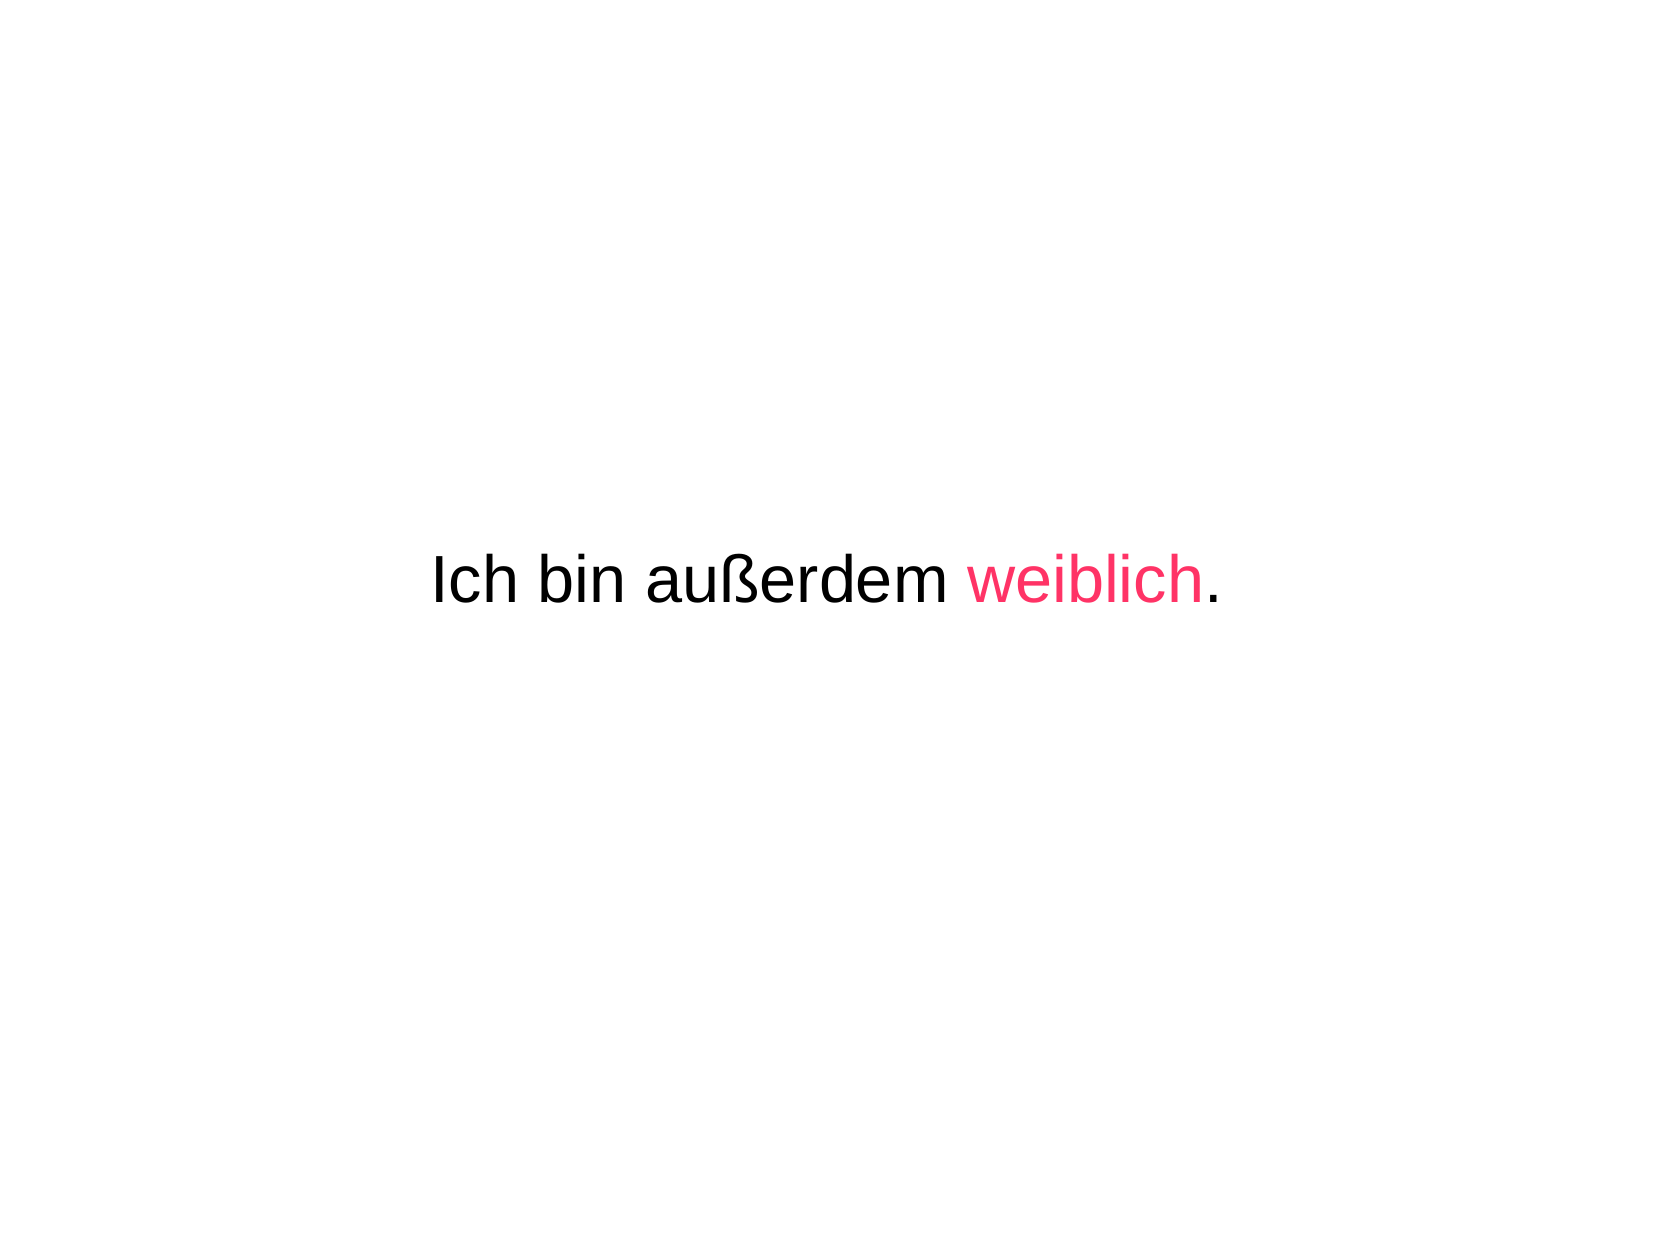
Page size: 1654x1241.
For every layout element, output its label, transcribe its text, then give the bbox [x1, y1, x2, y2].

subtitle Ich bin außerdem weiblich. [82, 49, 1571, 1109]
